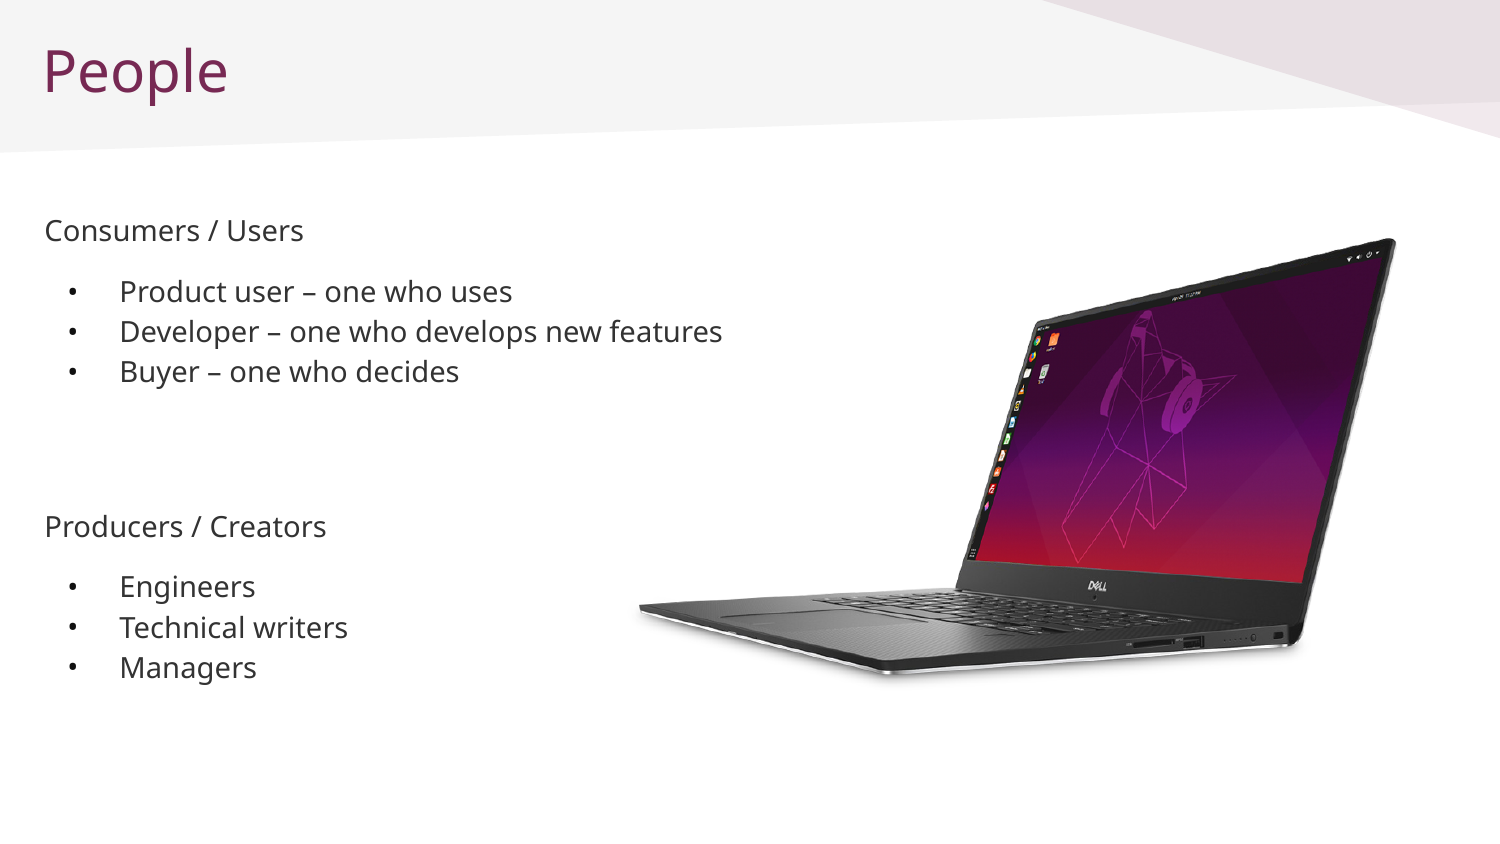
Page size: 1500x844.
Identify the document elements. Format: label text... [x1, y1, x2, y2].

list Producers / Creators Engineers Technical writers Managers [44, 502, 694, 768]
list Consumers / Users Product user – one who uses Developer – one who develops new features Buyer – one who decides [44, 207, 857, 443]
picture [627, 237, 1398, 692]
title People [42, 0, 1336, 151]
